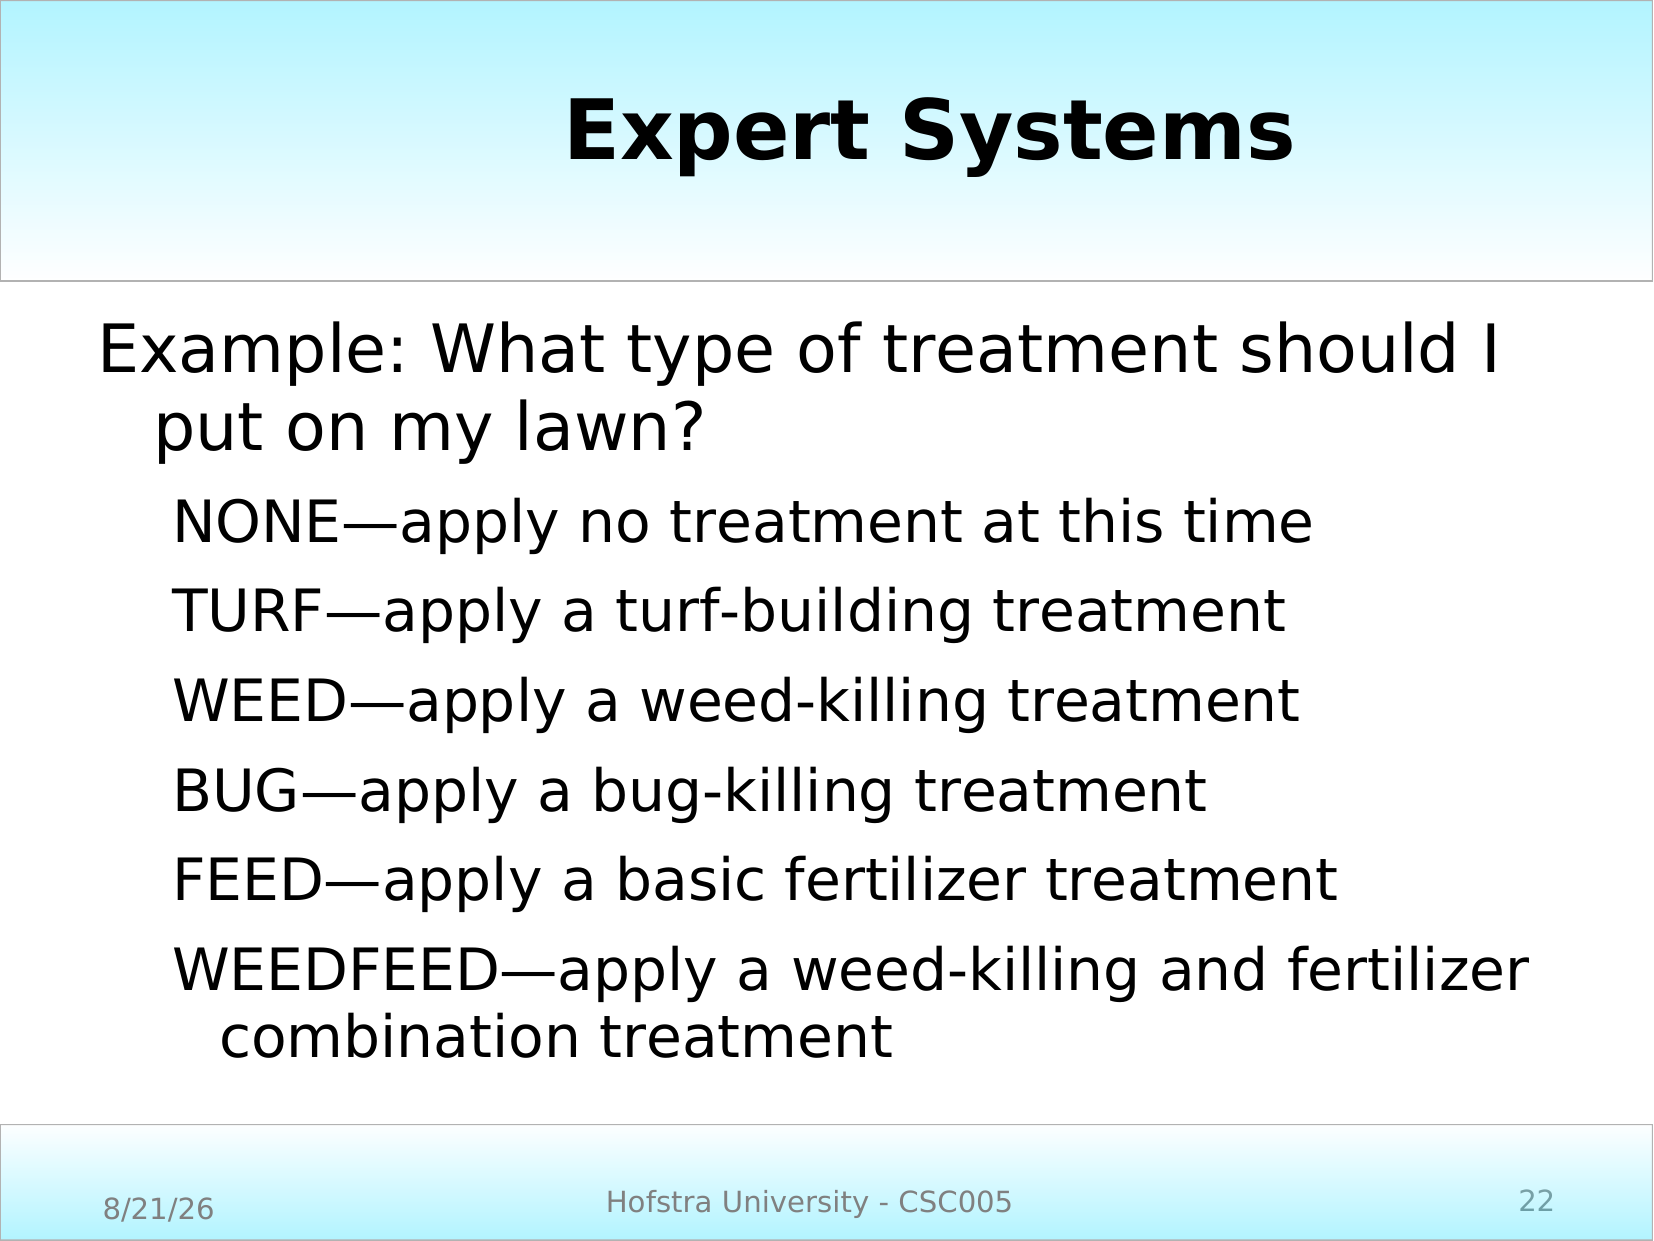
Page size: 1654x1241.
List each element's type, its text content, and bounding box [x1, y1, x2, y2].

title Expert Systems [247, 27, 1612, 235]
list Example: What type of treatment should I put on my lawn? NONE—apply no treatment at this time TURF—apply a turf-building treatment WEED—apply a weed-killing treatment BUG—apply a bug-killing treatment FEED—apply a basic fertilizer treatment WEEDFEED—apply a weed-killing and fertilizer combination treatment [82, 303, 1571, 1182]
